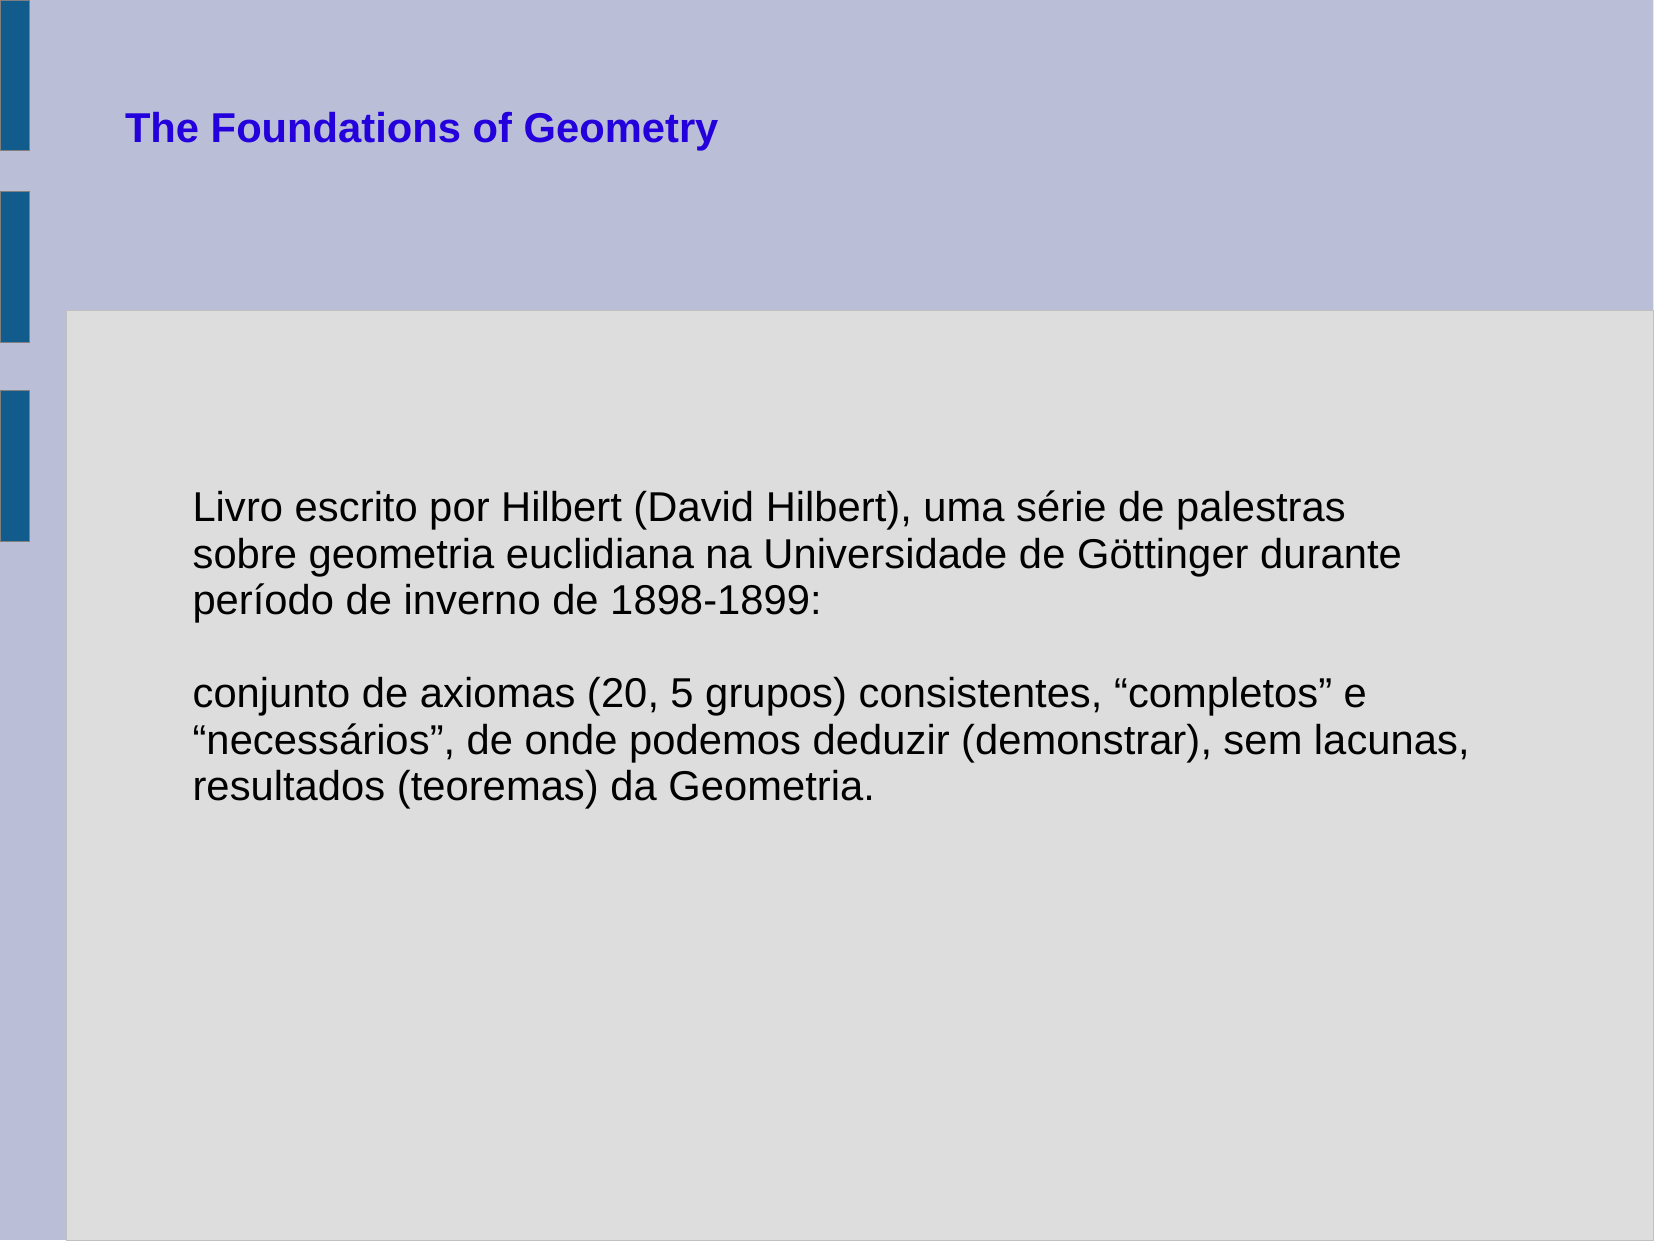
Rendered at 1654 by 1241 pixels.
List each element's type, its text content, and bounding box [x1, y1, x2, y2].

title The Foundations of Geometry [105, 80, 1534, 176]
list Livro escrito por Hilbert (David Hilbert), uma série de palestras sobre geometria euclidiana na Universidade de Göttinger durante período de inverno de 1898-1899: conjunto de axiomas (20, 5 grupos) consistentes, “completos” e “necessários”, de onde podemos deduzir (demonstrar), sem lacunas, resultados (teoremas) da Geometria. [121, 344, 1534, 1213]
